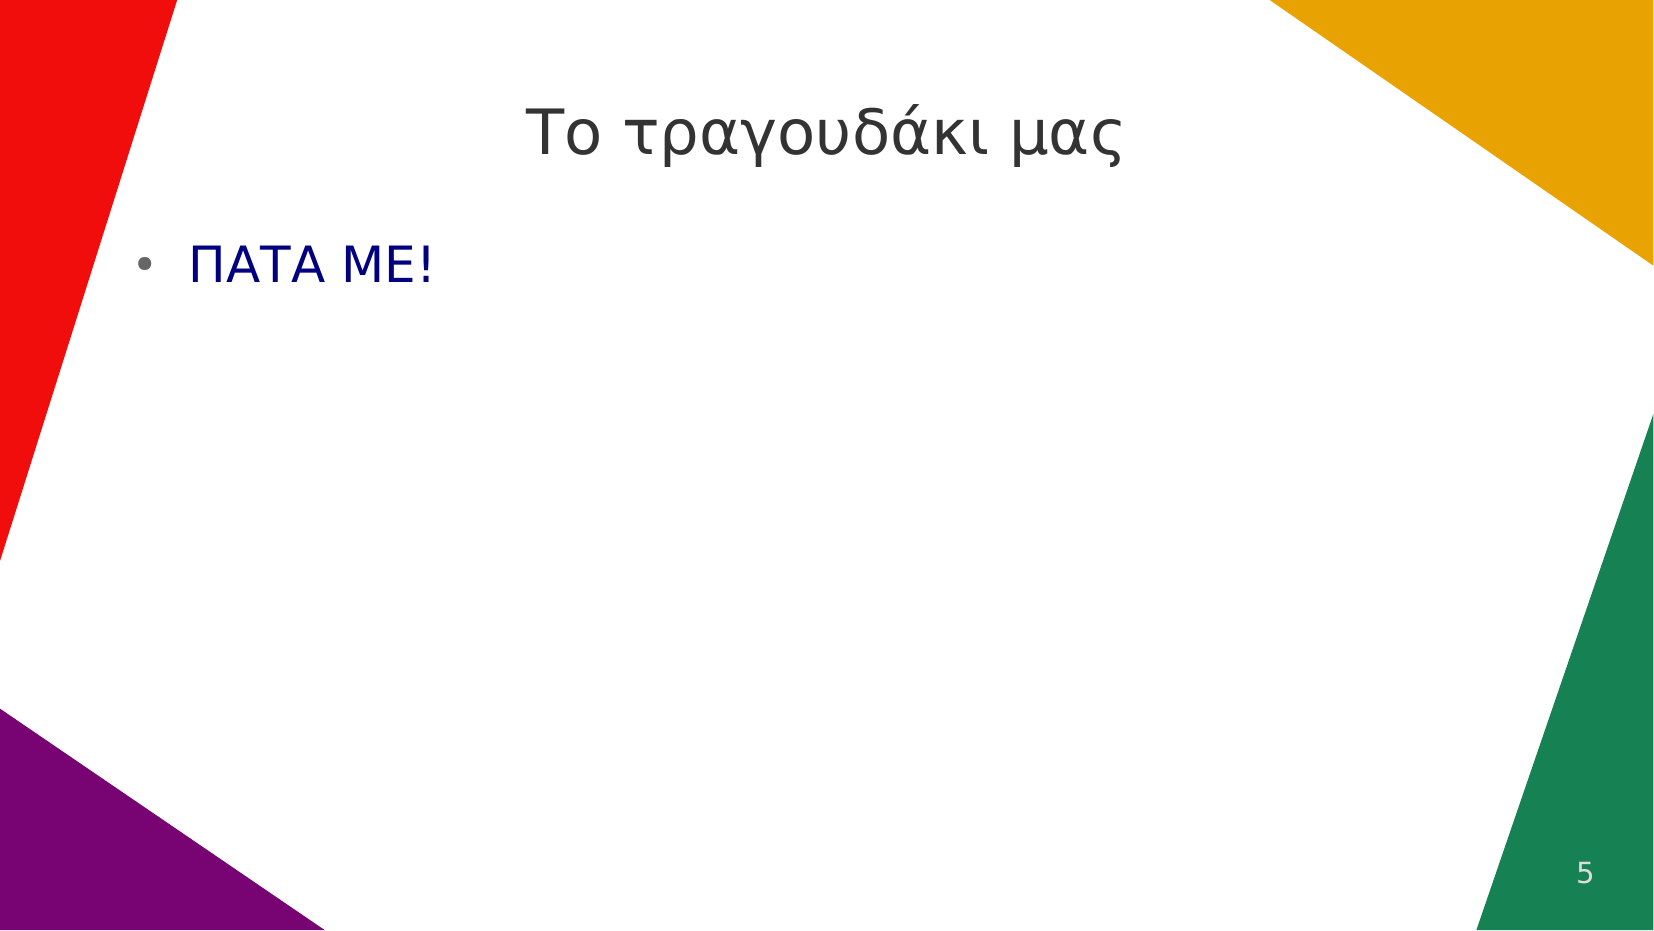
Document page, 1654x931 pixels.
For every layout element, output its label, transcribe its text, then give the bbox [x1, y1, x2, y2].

list ΠΑΤΑ ΜΕ! [118, 236, 1536, 827]
title Το τραγουδάκι μας [118, 59, 1536, 207]
